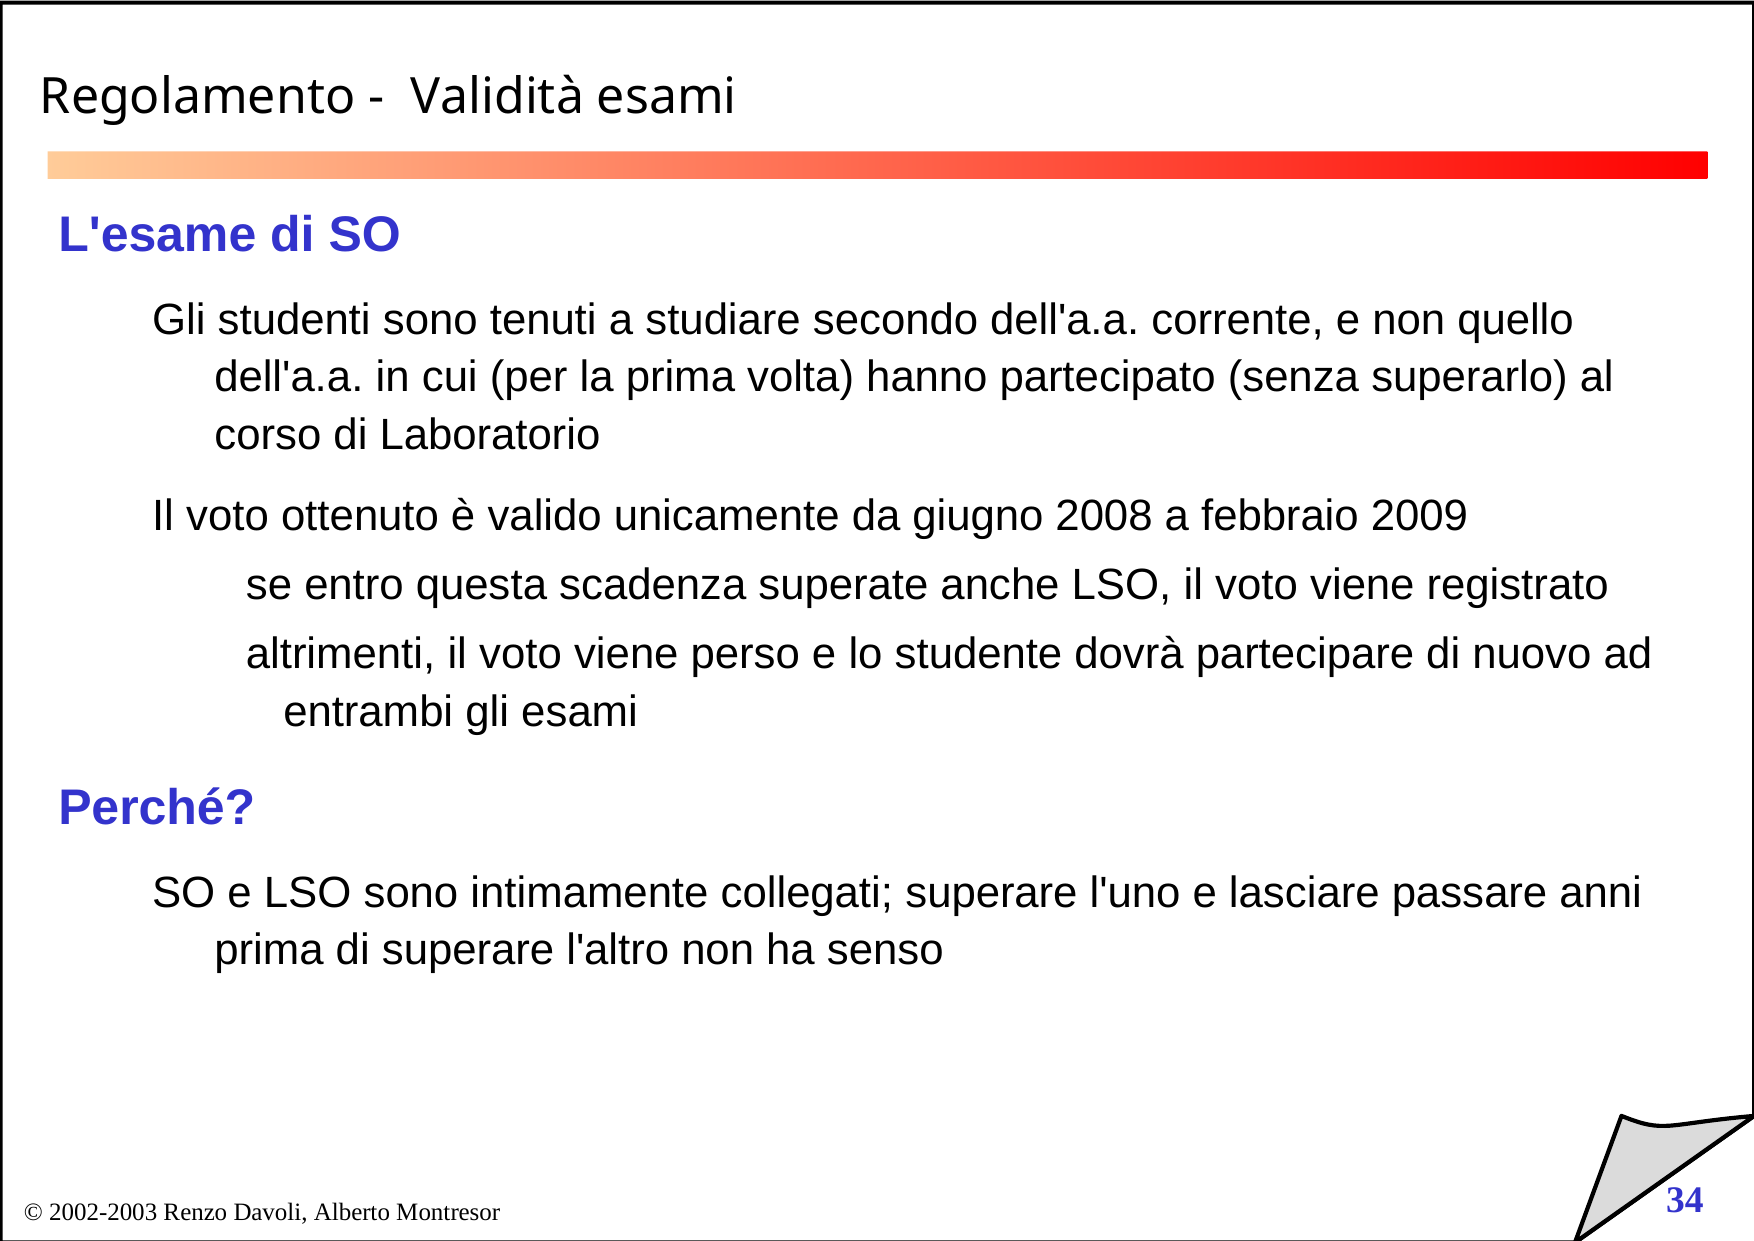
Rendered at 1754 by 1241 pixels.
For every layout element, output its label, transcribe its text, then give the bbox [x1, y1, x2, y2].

title Regolamento - Validità esami [40, 48, 1714, 144]
list L'esame di SO Gli studenti sono tenuti a studiare secondo dell'a.a. corrente, e non quello dell'a.a. in cui (per la prima volta) hanno partecipato (senza superarlo) al corso di Laboratorio Il voto ottenuto è valido unicamente da giugno 2008 a febbraio 2009 se entro questa scadenza superate anche LSO, il voto viene registrato altrimenti, il voto viene perso e lo studente dovrà partecipare di nuovo ad entrambi gli esami Perché? SO e LSO sono intimamente collegati; superare l'uno e lasciare passare anni prima di superare l'altro non ha senso [58, 206, 1696, 1154]
